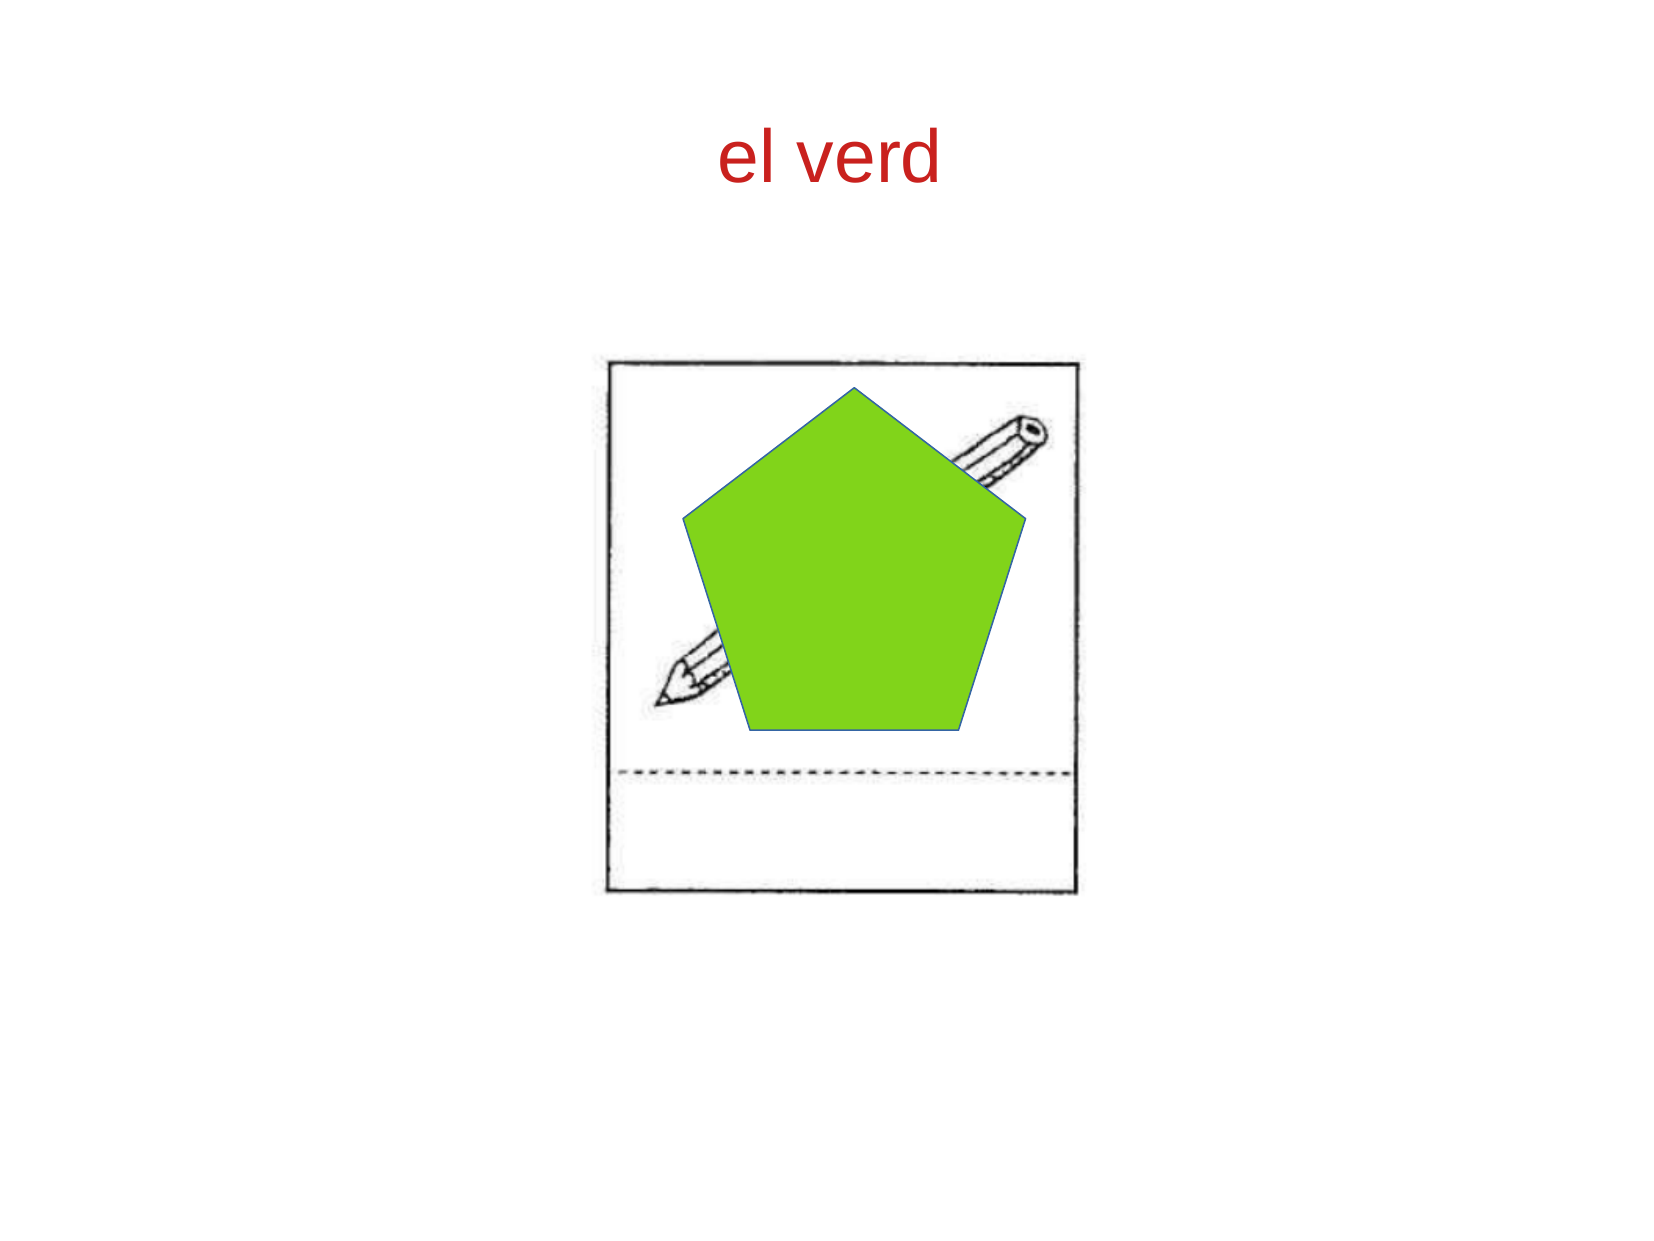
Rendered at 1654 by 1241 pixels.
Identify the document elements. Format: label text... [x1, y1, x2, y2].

picture [576, 331, 1099, 918]
text_box el verd [289, 49, 1371, 257]
text_box [683, 387, 1026, 731]
